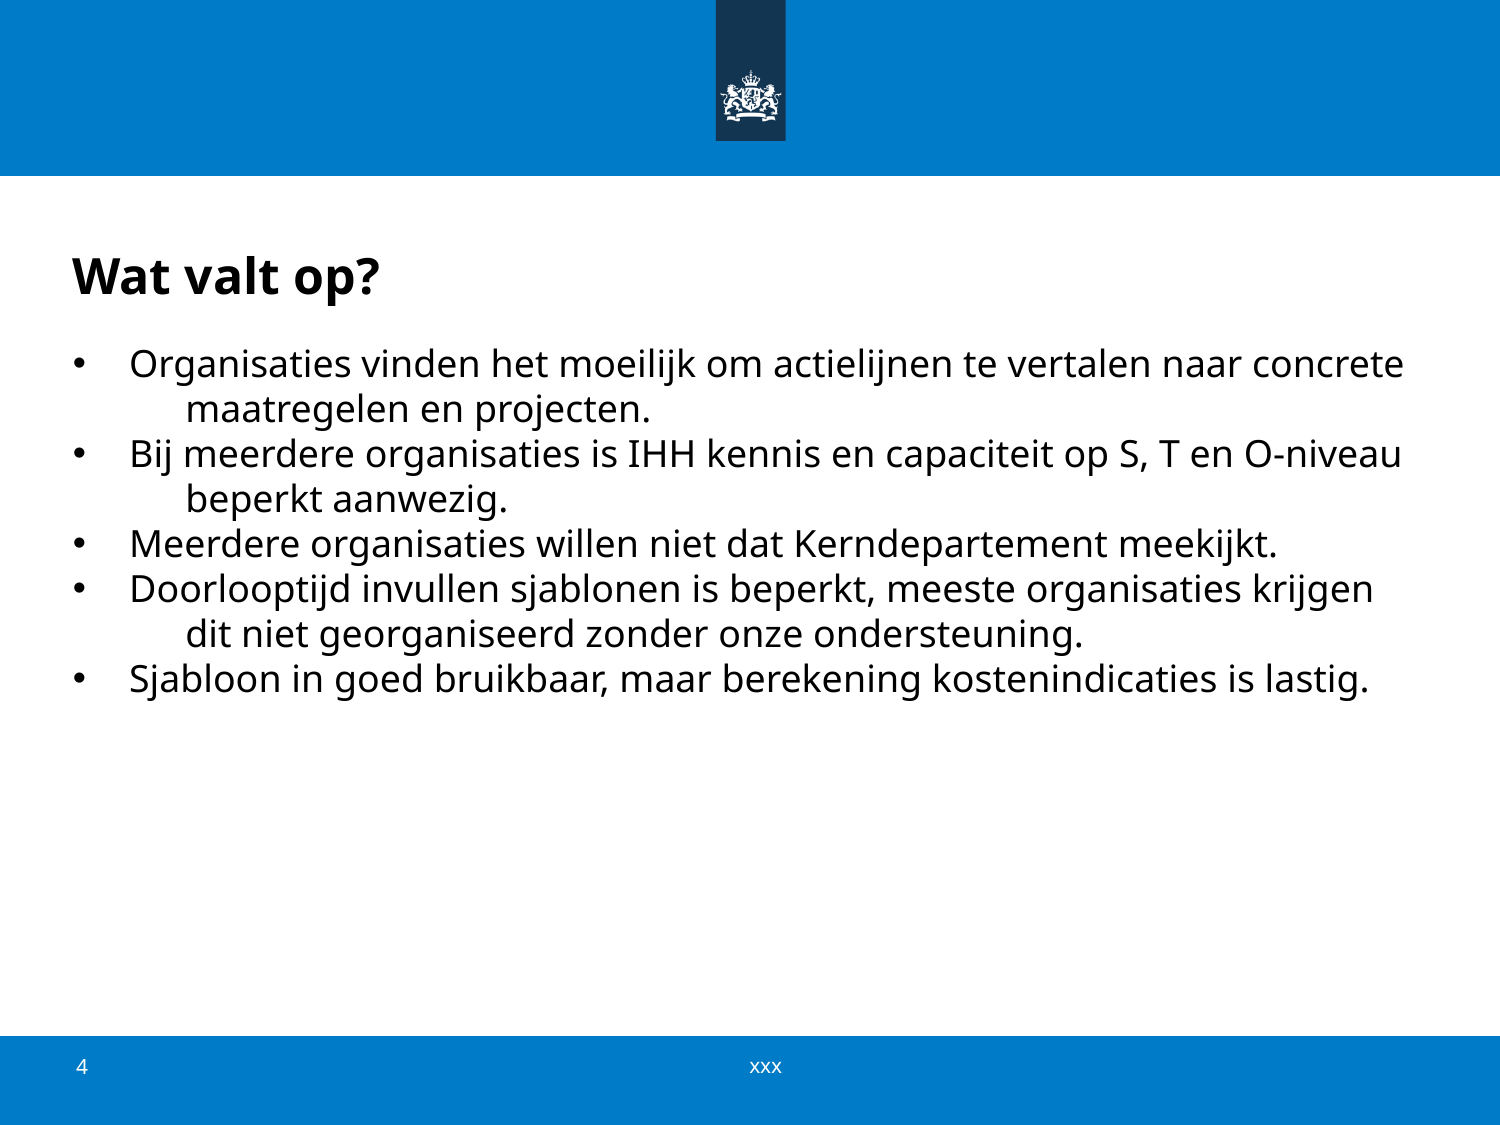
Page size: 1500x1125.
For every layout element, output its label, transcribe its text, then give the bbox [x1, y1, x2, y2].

text_box Organisaties vinden het moeilijk om actielijnen te vertalen naar concrete maatregelen en projecten. Bij meerdere organisaties is IHH kennis en capaciteit op S, T en O-niveau beperkt aanwezig. Meerdere organisaties willen niet dat Kerndepartement meekijkt. Doorlooptijd invullen sjablonen is beperkt, meeste organisaties krijgen dit niet georganiseerd zonder onze ondersteuning. Sjabloon in goed bruikbaar, maar berekening kostenindicaties is lastig. [57, 332, 1430, 757]
text_box 4 [61, 1046, 179, 1106]
title Wat valt op? [57, 207, 1408, 332]
